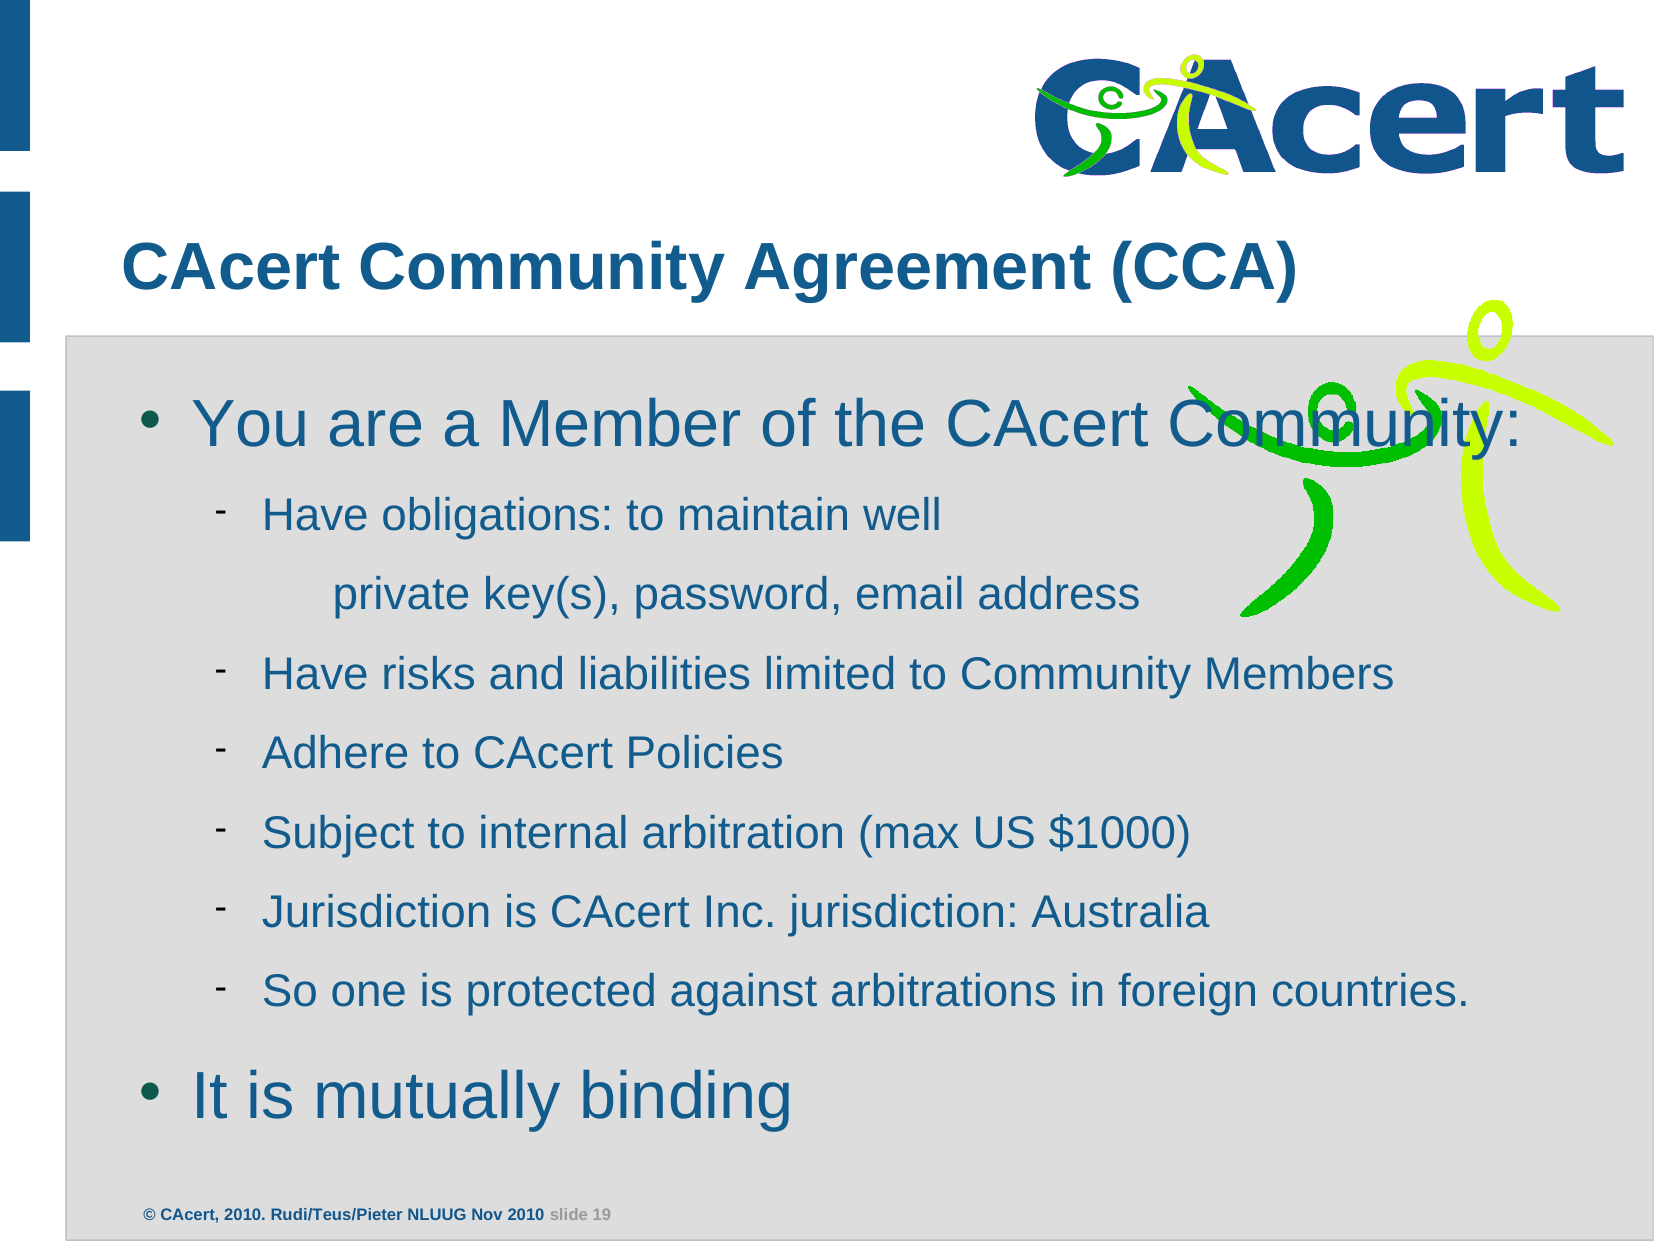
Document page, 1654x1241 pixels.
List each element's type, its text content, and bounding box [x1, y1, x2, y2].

title CAcert Community Agreement (CCA) [121, 177, 1533, 315]
picture [1181, 295, 1654, 621]
picture [1033, 53, 1625, 178]
list You are a Member of the CAcert Community: Have obligations: to maintain well private key(s), password, email address Have risks and liabilities limited to Community Members Adhere to CAcert Policies Subject to internal arbitration (max US $1000) Jurisdiction is CAcert Inc. jurisdiction: Australia So one is protected against arbitrations in foreign countries. It is mutually binding [121, 344, 1594, 1238]
